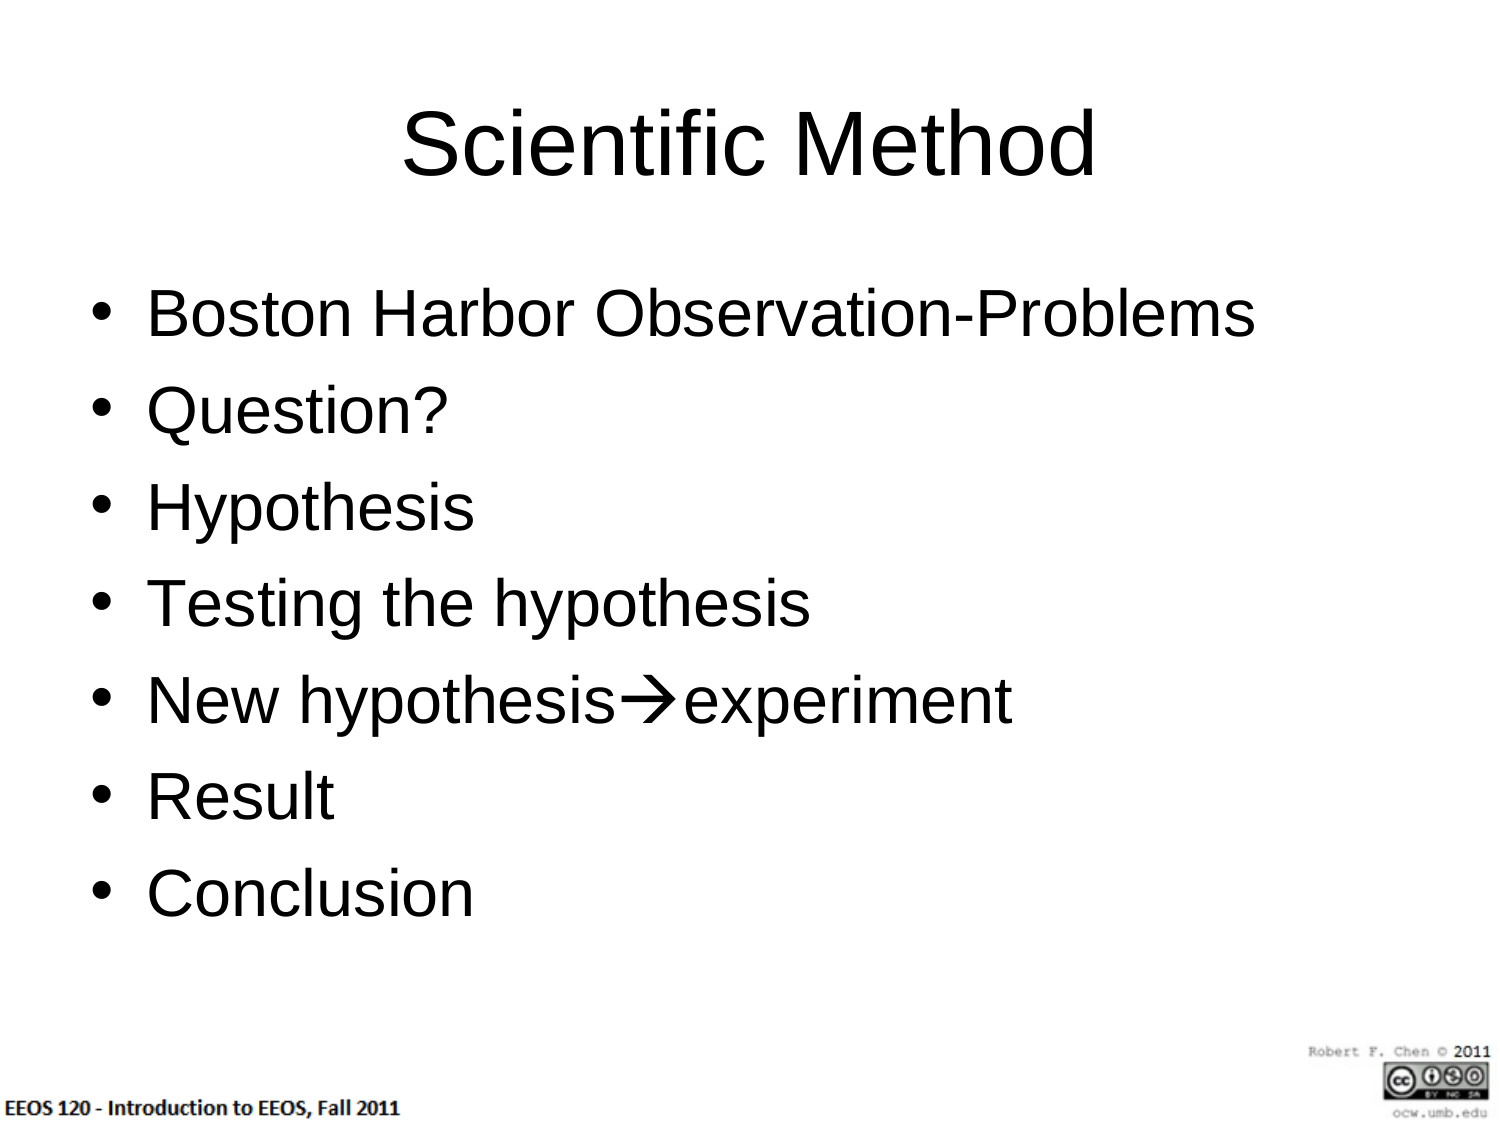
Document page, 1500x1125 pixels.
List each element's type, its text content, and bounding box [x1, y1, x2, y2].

picture [1301, 1040, 1500, 1125]
list Boston Harbor Observation-Problems Question? Hypothesis Testing the hypothesis New hypothesisexperiment Result Conclusion [75, 262, 1426, 1006]
title Scientific Method [75, 45, 1426, 233]
picture [0, 1090, 405, 1125]
